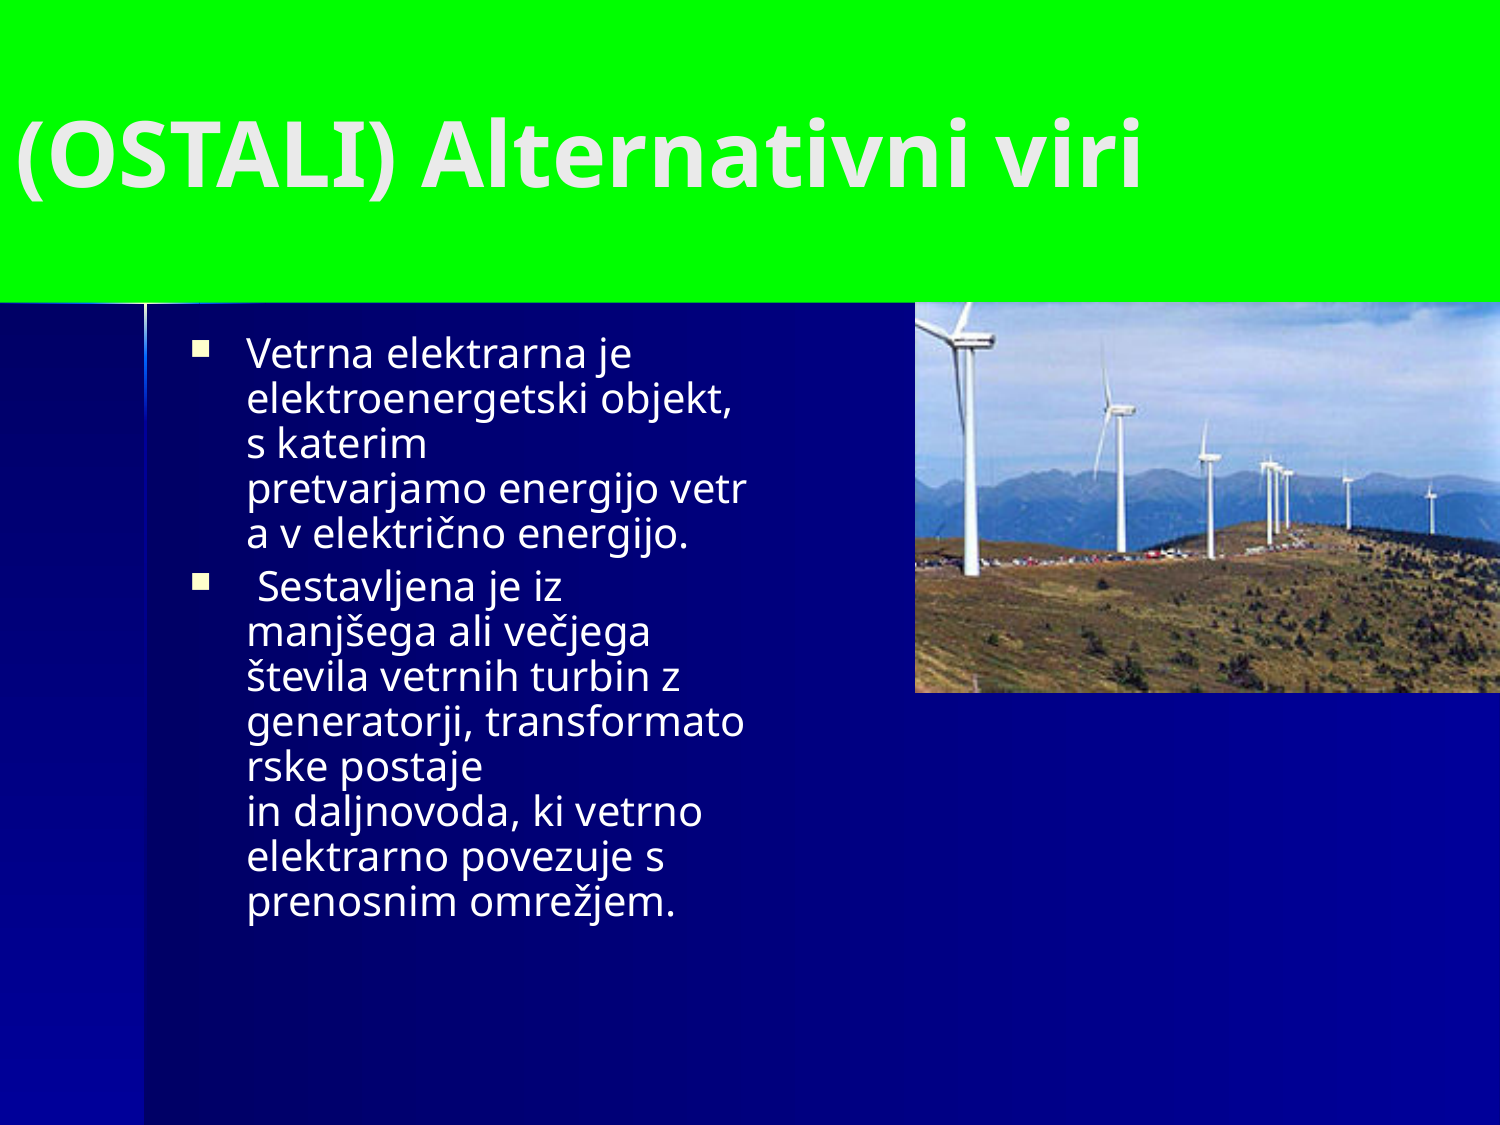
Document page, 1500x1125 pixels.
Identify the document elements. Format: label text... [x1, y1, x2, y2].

picture [915, 302, 1500, 693]
title (OSTALI) Alternativni viri [0, 0, 1500, 303]
list Vetrna elektrarna je elektroenergetski objekt, s katerim pretvarjamo energijo vetra v električno energijo. Sestavljena je iz manjšega ali večjega števila vetrnih turbin z generatorji, transformatorske postaje in daljnovoda, ki vetrno elektrarno povezuje s prenosnim omrežjem. [174, 324, 774, 1000]
